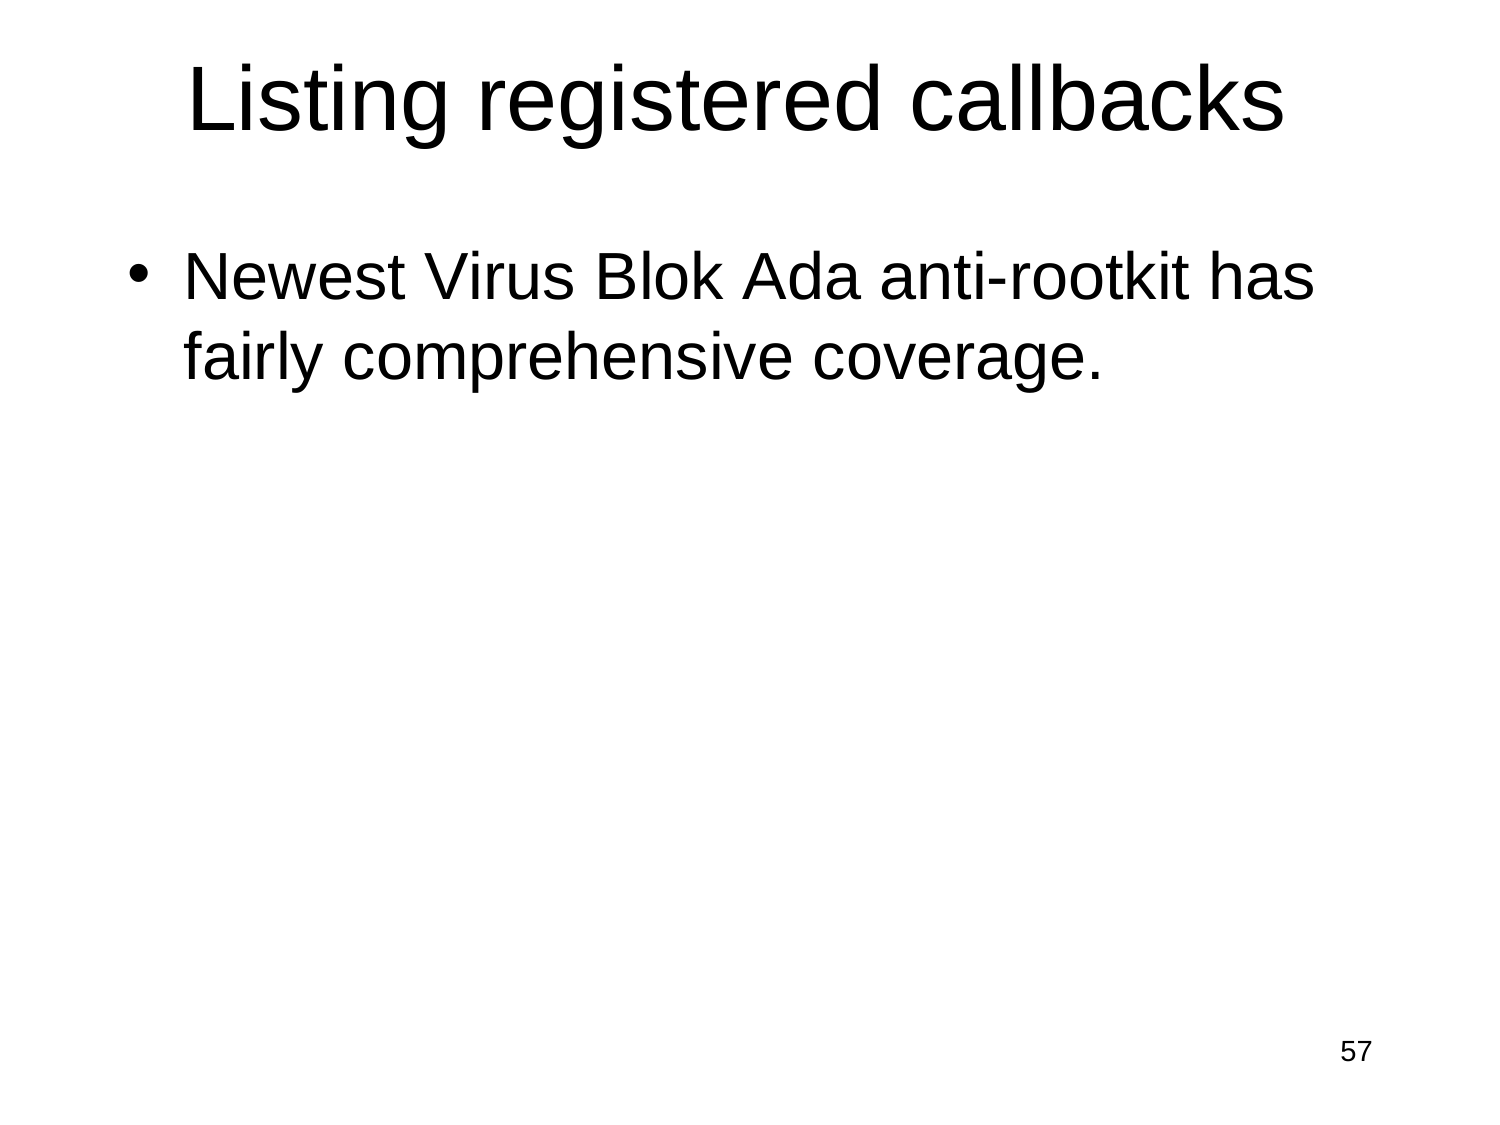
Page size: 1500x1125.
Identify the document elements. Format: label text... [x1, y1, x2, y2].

title Listing registered callbacks [0, 0, 1500, 188]
text_box <number> [1074, 1025, 1388, 1101]
list Newest Virus Blok Ada anti-rootkit has fairly comprehensive coverage. [112, 224, 1388, 1000]
